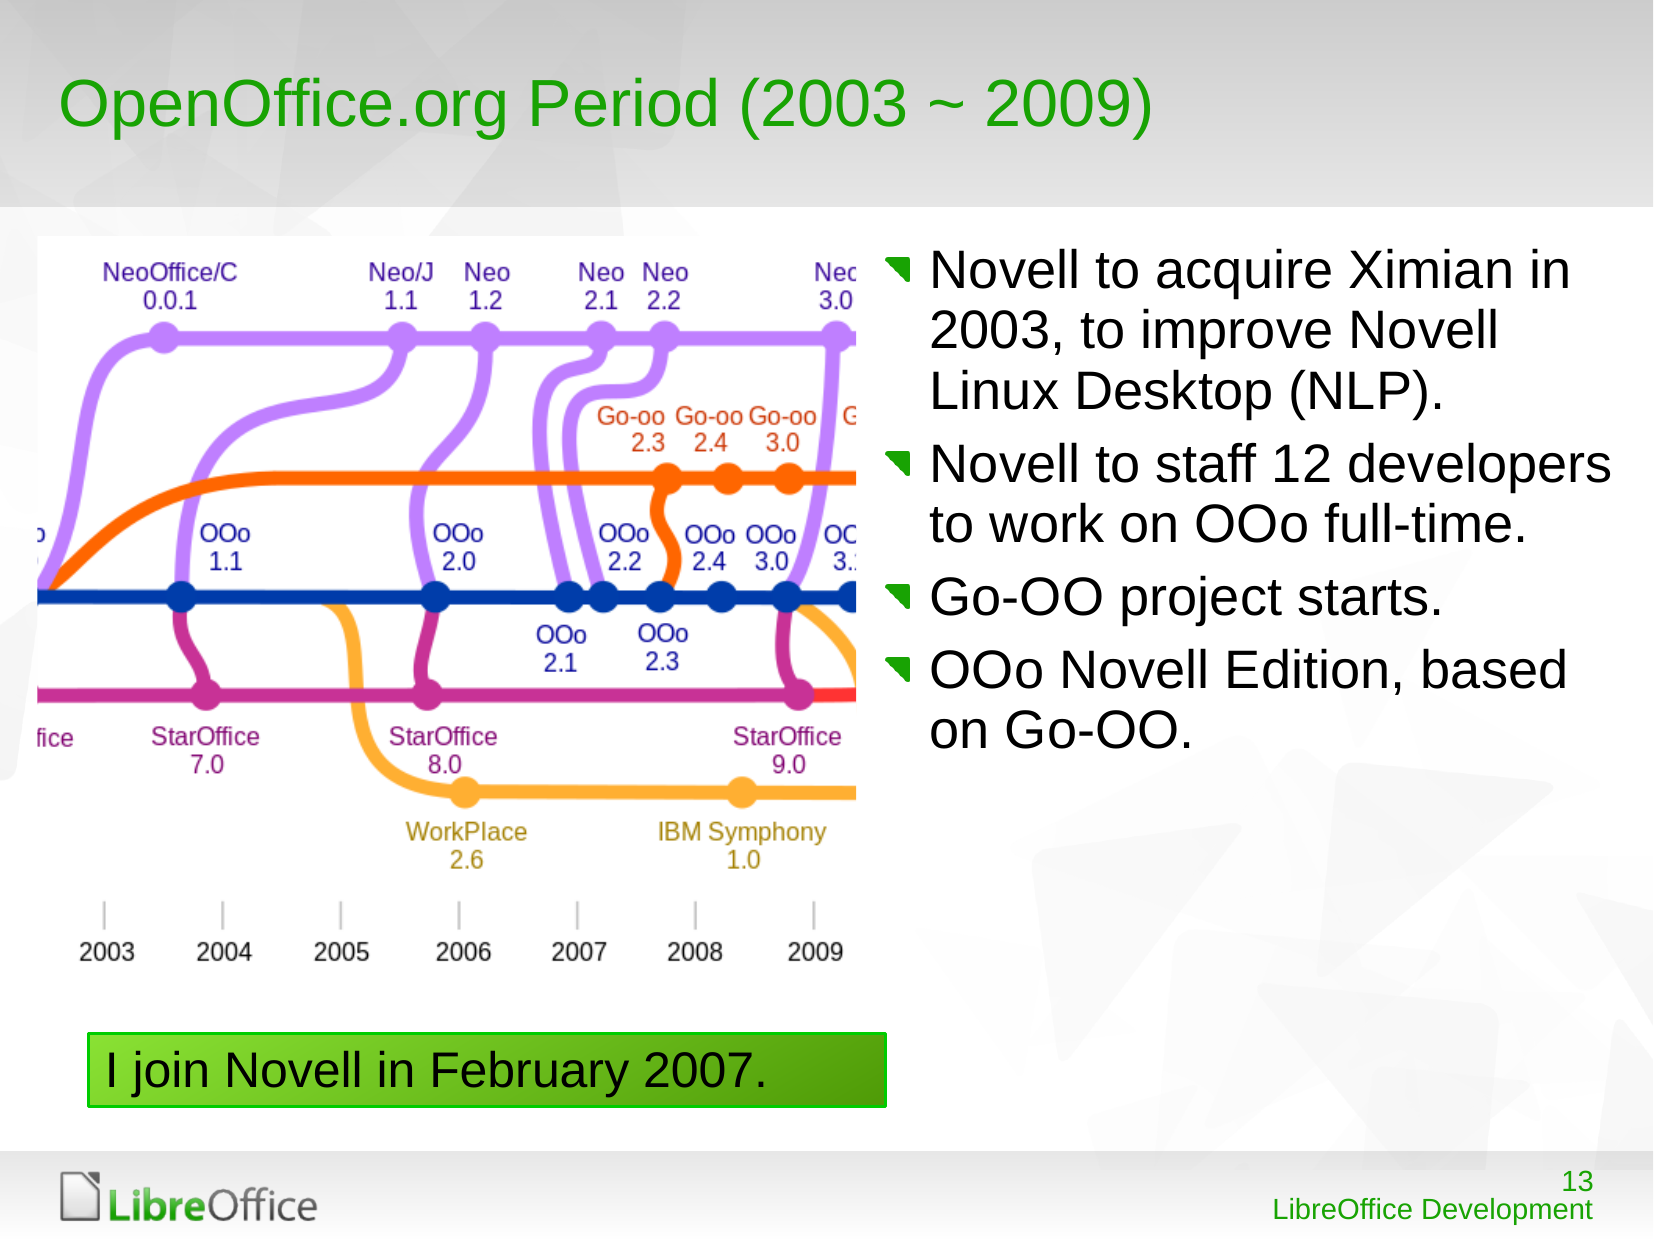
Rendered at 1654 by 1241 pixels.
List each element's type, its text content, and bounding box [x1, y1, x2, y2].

list Novell to acquire Ximian in 2003, to improve Novell Linux Desktop (NLP). Novell to staff 12 developers to work on OOo full-time. Go-OO project starts. OOo Novell Edition, based on Go-OO. [885, 239, 1625, 959]
picture [0, 0, 857, 984]
title OpenOffice.org Period (2003 ~ 2009) [58, 29, 1594, 178]
text_box I join Novell in February 2007. [88, 1033, 886, 1107]
picture [41, 1152, 337, 1241]
picture [915, 548, 1653, 1170]
